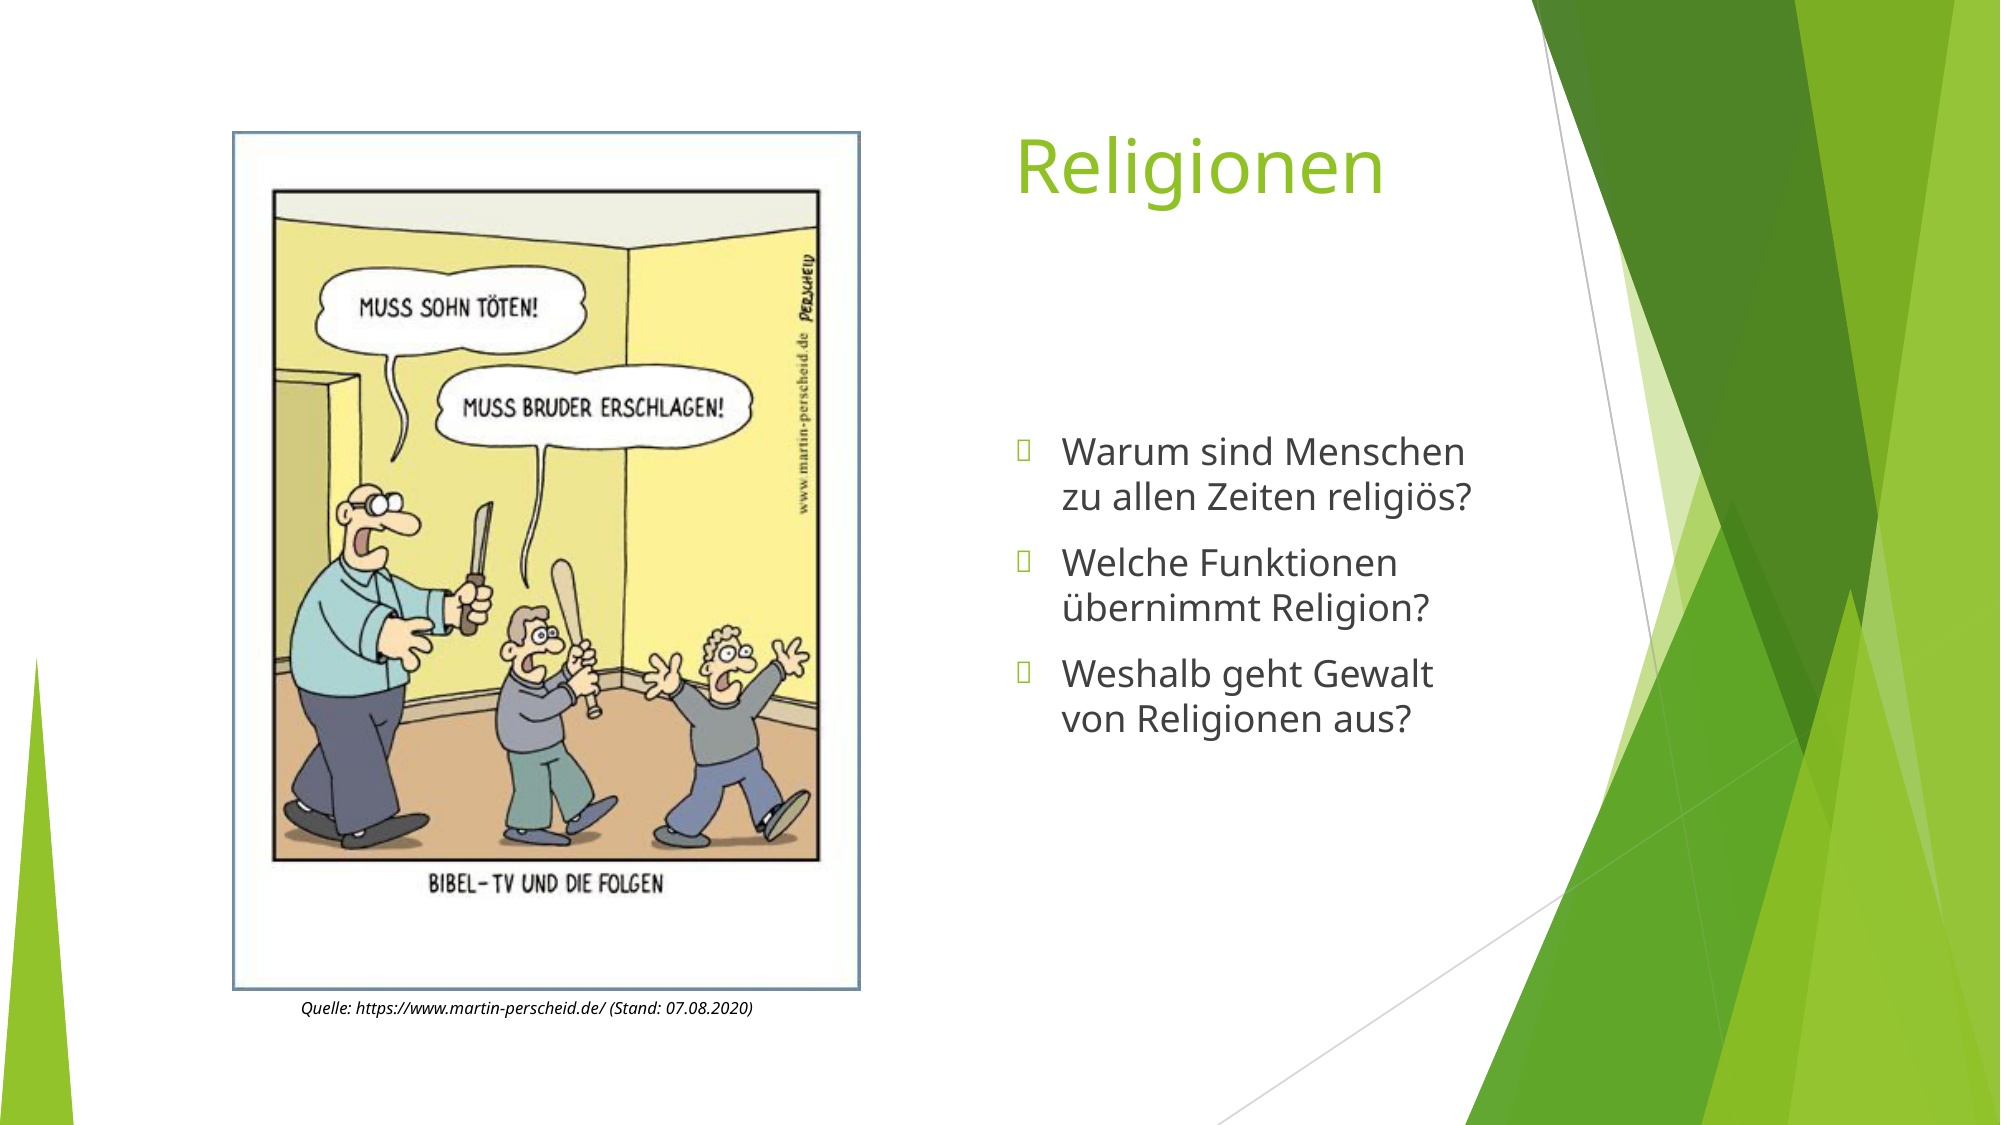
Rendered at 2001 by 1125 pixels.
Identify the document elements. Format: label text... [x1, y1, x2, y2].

text_box Quelle: https://www.martin-perscheid.de/ (Stand: 07.08.2020) [286, 991, 1171, 1029]
text_box [0, 658, 74, 1125]
text_box [1465, 0, 2000, 1125]
list Warum sind Menschen zu allen Zeiten religiös? Welche Funktionen übernimmt Religion? Weshalb geht Gewalt von Religionen aus? [999, 354, 1521, 992]
title Religionen [999, 99, 1522, 317]
picture [232, 131, 861, 992]
